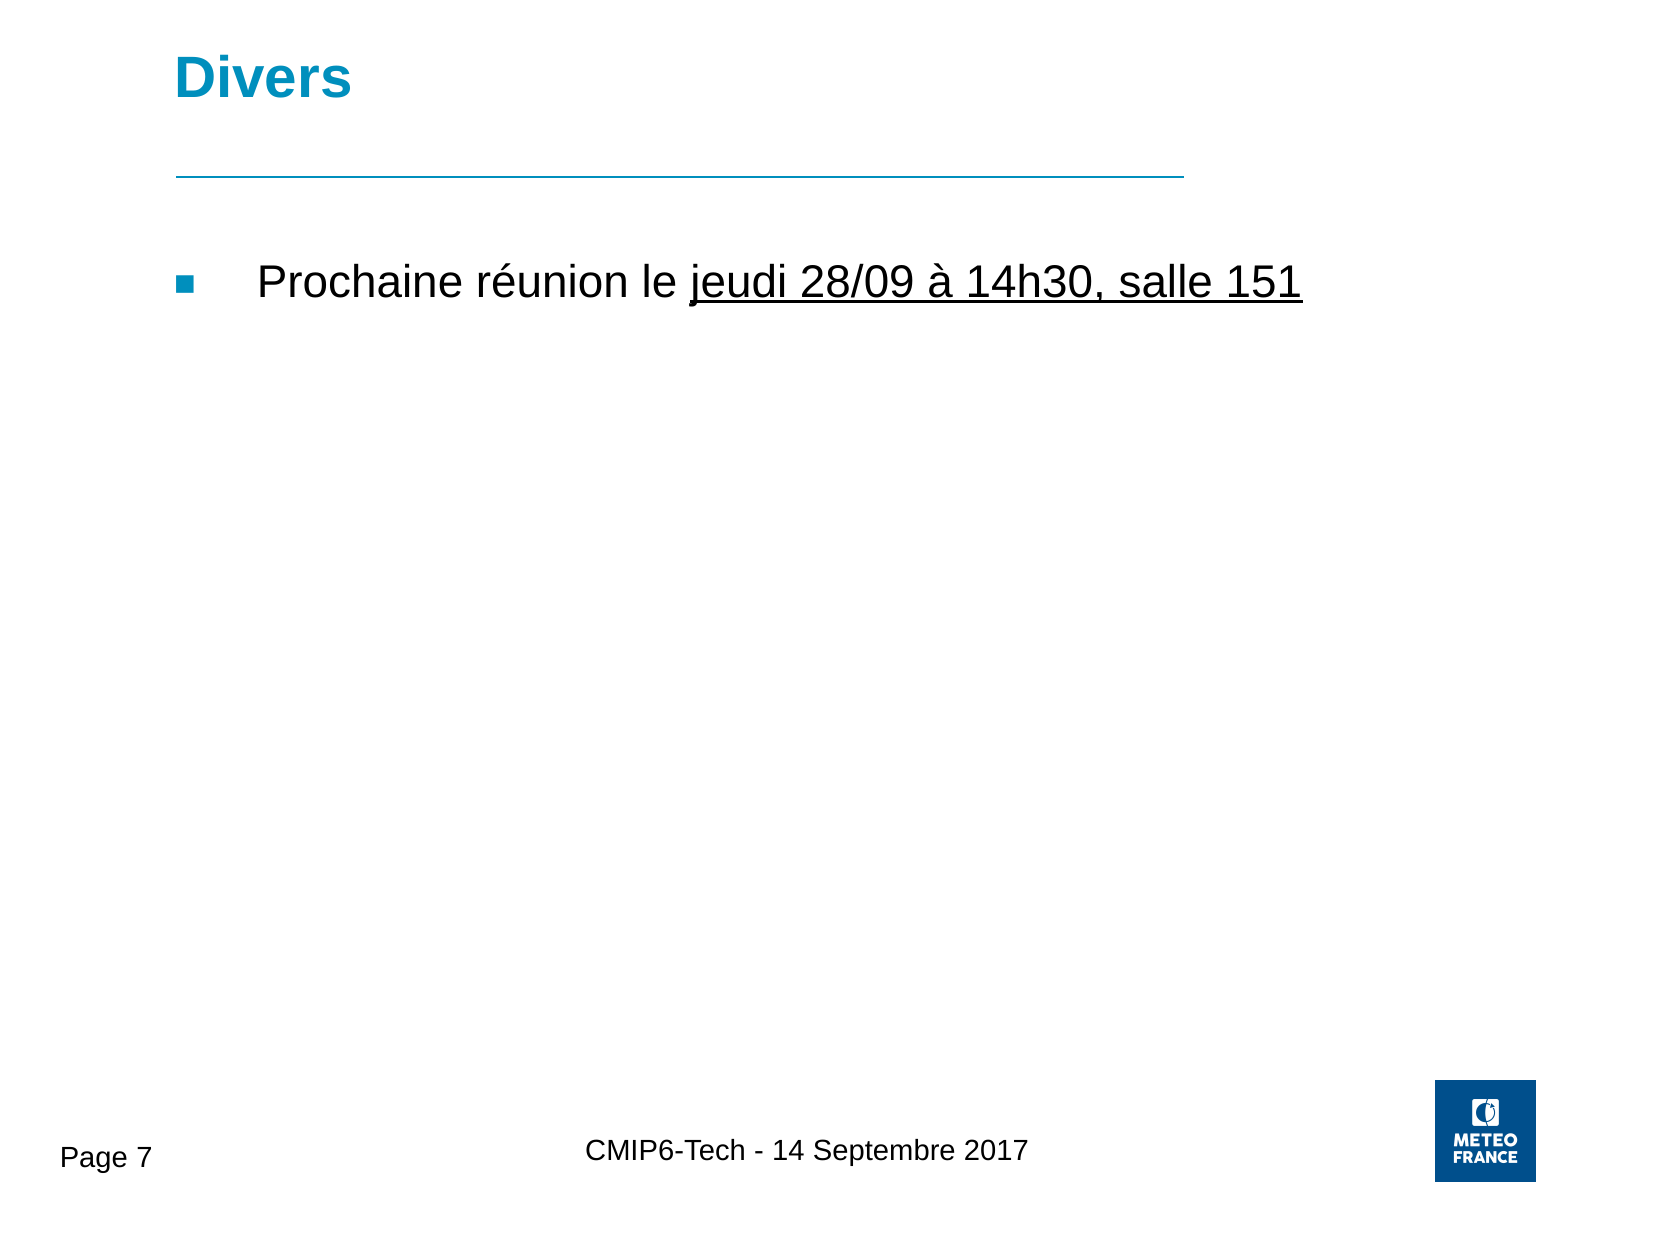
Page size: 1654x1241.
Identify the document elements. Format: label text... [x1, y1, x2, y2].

list Prochaine réunion le jeudi 28/09 à 14h30, salle 151 [156, 256, 1571, 1134]
title Divers [174, 0, 1654, 156]
picture [1435, 1134, 1536, 1182]
